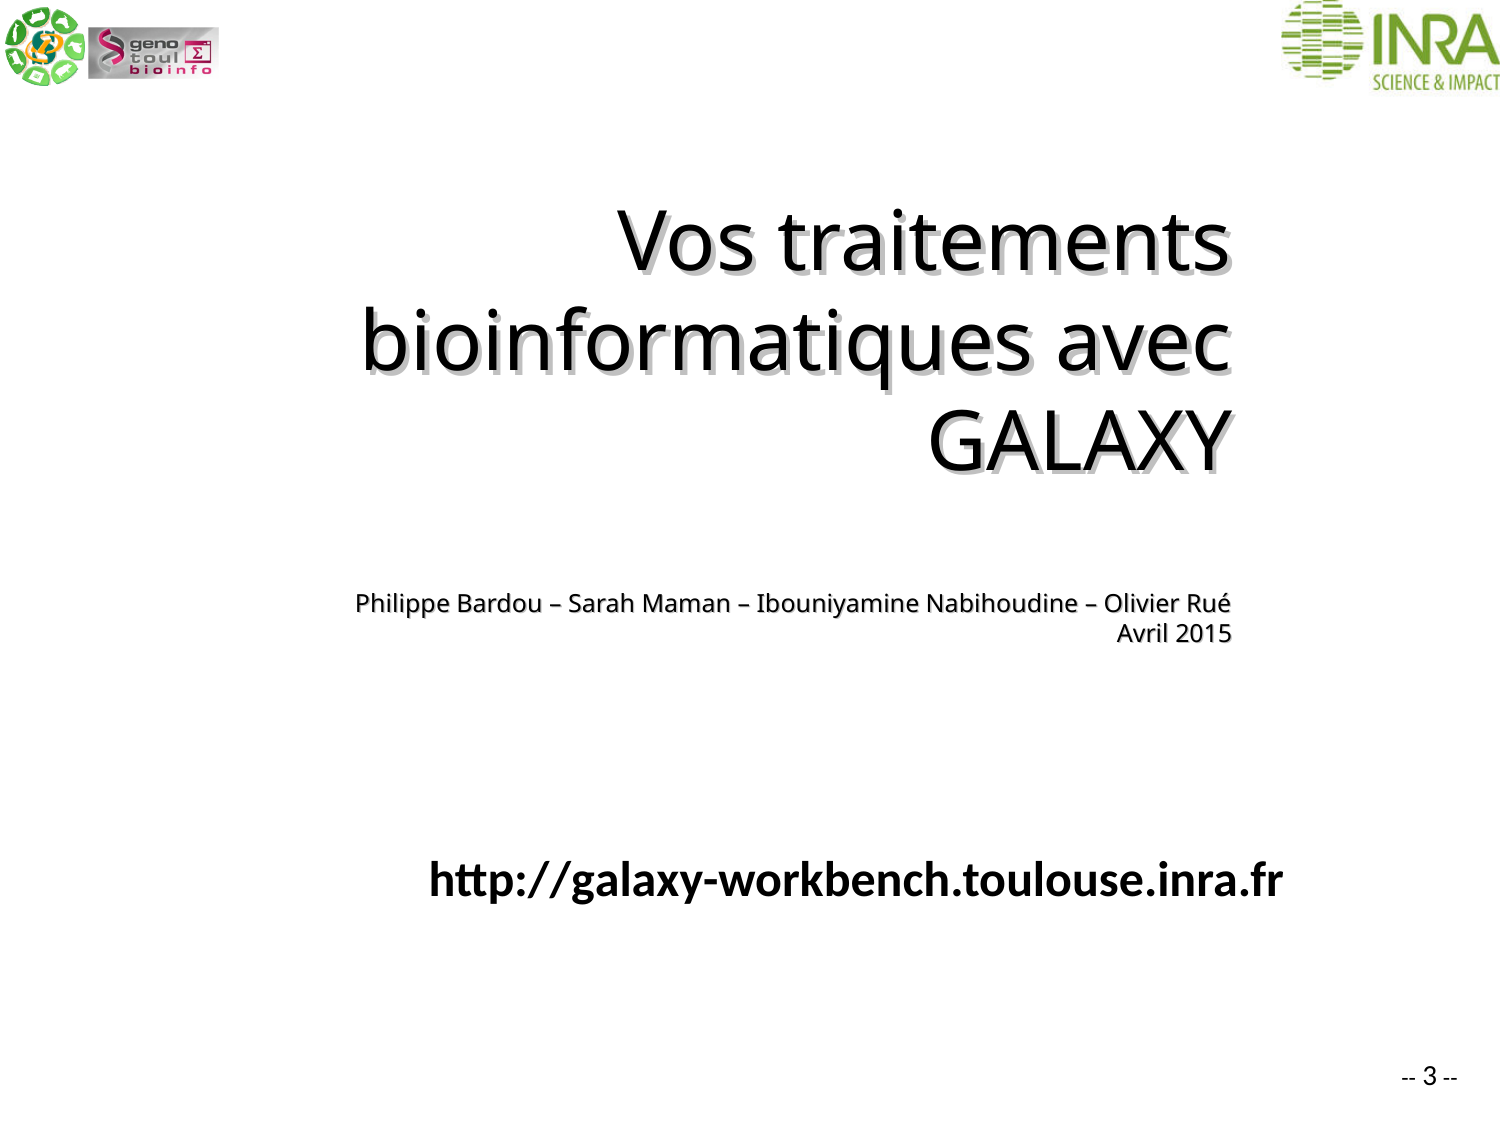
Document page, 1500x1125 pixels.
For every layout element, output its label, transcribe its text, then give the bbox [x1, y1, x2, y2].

picture [88, 27, 219, 79]
text_box http://galaxy-workbench.toulouse.inra.fr [212, 852, 1500, 917]
picture [1281, 0, 1500, 110]
picture [5, 7, 85, 86]
title Vos traitements bioinformatiques avec GALAXY Philippe Bardou – Sarah Maman – Ibouniyamine Nabihoudine – Olivier Rué Avril 2015 [339, 179, 1395, 633]
